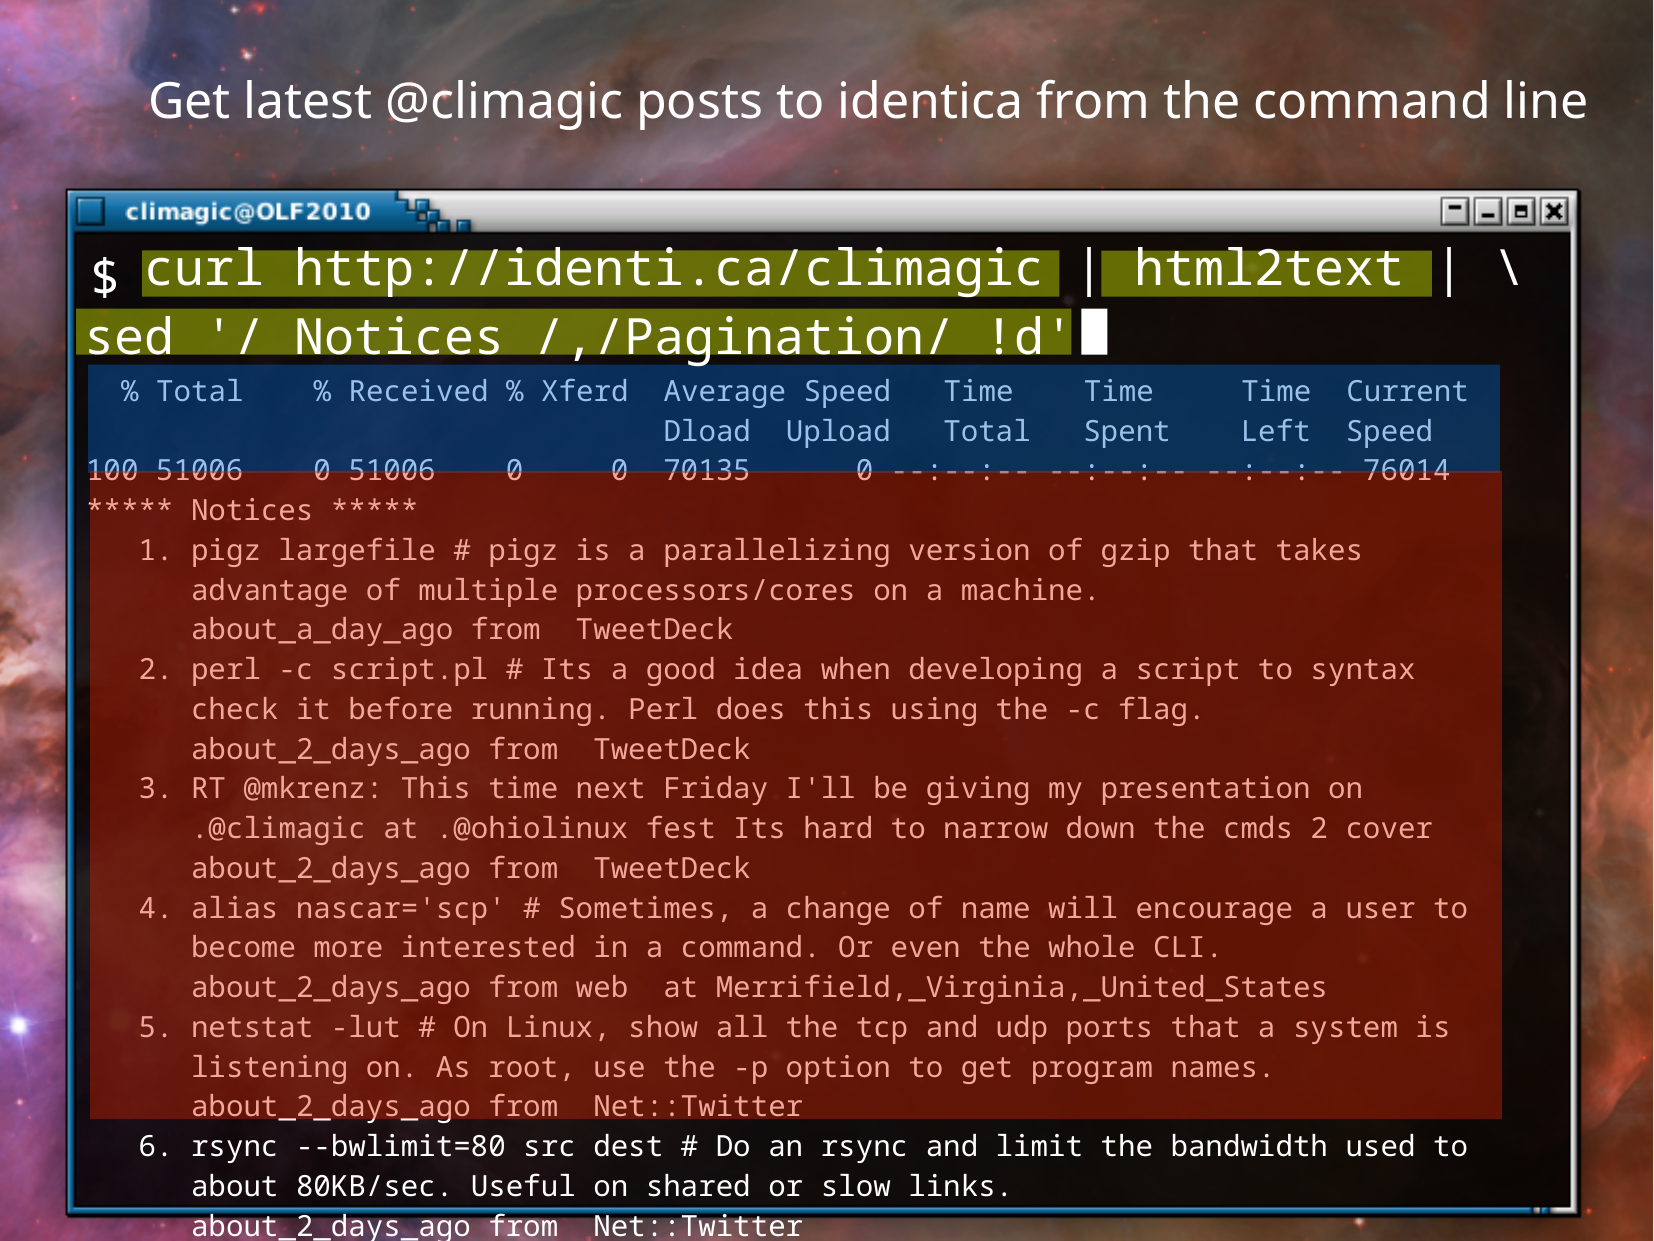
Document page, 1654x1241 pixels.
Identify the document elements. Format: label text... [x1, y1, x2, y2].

text_box Get latest @climagic posts to identica from the command line [133, 58, 1521, 138]
picture [230, 1229, 239, 1234]
picture [373, 1229, 448, 1241]
picture [439, 1229, 448, 1234]
subtitle curl http://identi.ca/climagic | html2text | \ sed '/ Notices /,/Pagination/ !d' [84, 142, 1627, 459]
picture [0, 0, 1654, 1241]
picture [334, 1229, 343, 1234]
text_box $ [76, 234, 136, 308]
text_box % Total % Received % Xferd Average Speed Time Time Time Current Dload Upload Total Spent Left Speed 100 51006 0 51006 0 0 70135 0 --:--:-- --:--:-- --:--:-- 76014 ***** Notices ***** 1. pigz largefile # pigz is a parallelizing version of gzip that takes advantage of multiple processors/cores on a machine. about_a_day_ago from TweetDeck 2. perl -c script.pl # Its a good idea when developing a script to syntax check it before running. Perl does this using the -c flag. about_2_days_ago from TweetDeck 3. RT @mkrenz: This time next Friday I'll be giving my presentation on .@climagic at .@ohiolinux fest Its hard to narrow down the cmds 2 cover about_2_days_ago from TweetDeck 4. alias nascar='scp' # Sometimes, a change of name will encourage a user to become more interested in a command. Or even the whole CLI. about_2_days_ago from web at Merrifield,_Virginia,_United_States 5. netstat -lut # On Linux, show all the tcp and udp ports that a system is listening on. As root, use the -p option to get program names. about_2_days_ago from Net::Twitter 6. rsync --bwlimit=80 src dest # Do an rsync and limit the bandwidth used to about 80KB/sec. Useful on shared or slow links. about_2_days_ago from Net::Twitter [snip] [71, 362, 1601, 1229]
picture [457, 1229, 466, 1234]
text_box [88, 459, 1502, 1120]
text_box [76, 308, 84, 355]
picture [527, 1229, 536, 1234]
text_box [1081, 308, 1108, 355]
picture [213, 1229, 221, 1234]
